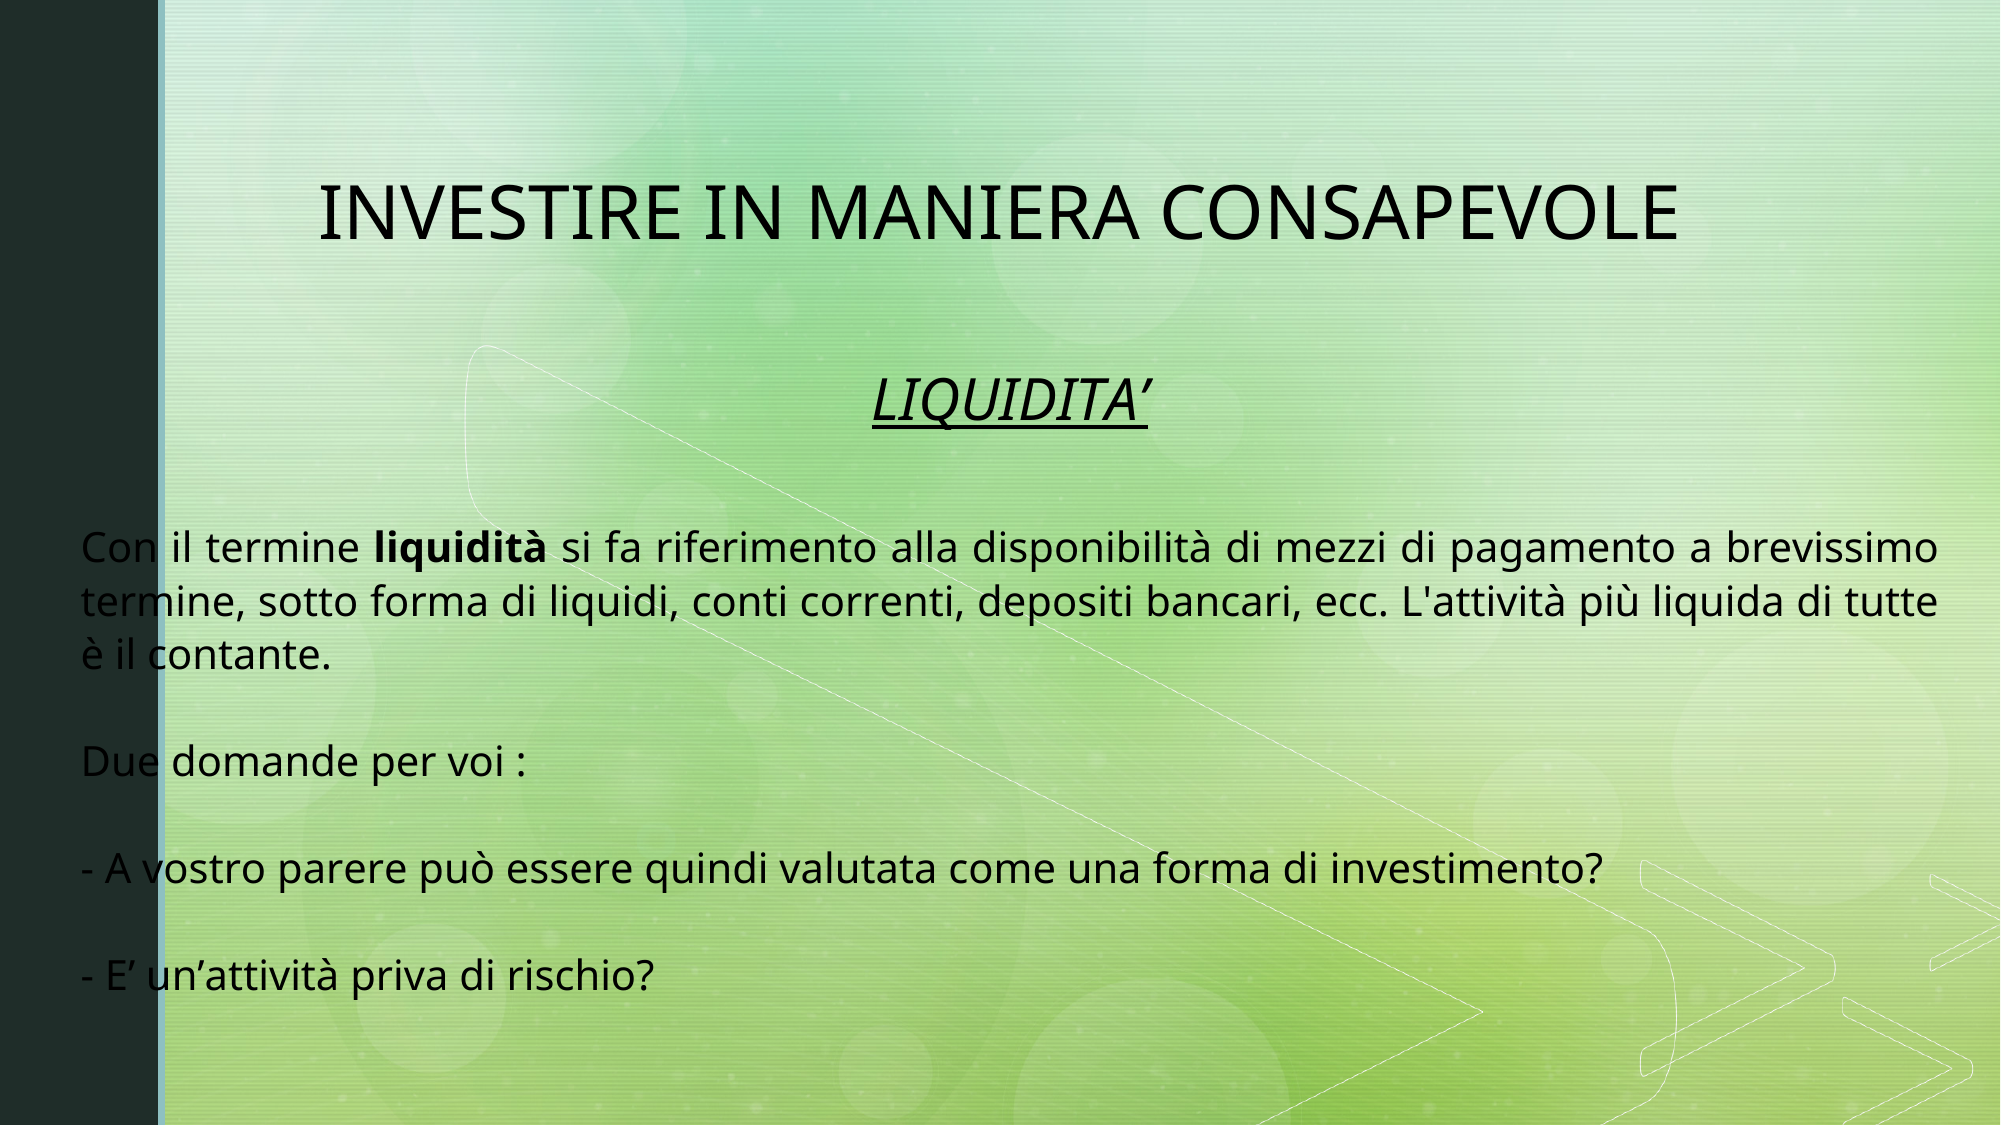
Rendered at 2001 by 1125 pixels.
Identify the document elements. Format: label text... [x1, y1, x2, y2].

text_box INVESTIRE IN MANIERA CONSAPEVOLE LIQUIDITA’ Con il termine liquidità si fa riferimento alla disponibilità di mezzi di pagamento a brevissimo termine, sotto forma di liquidi, conti correnti, depositi bancari, ecc. L'attività più liquida di tutte è il contante. Due domande per voi : - A vostro parere può essere quindi valutata come una forma di investimento? - E’ un’attività priva di rischio? [65, 151, 1965, 1012]
